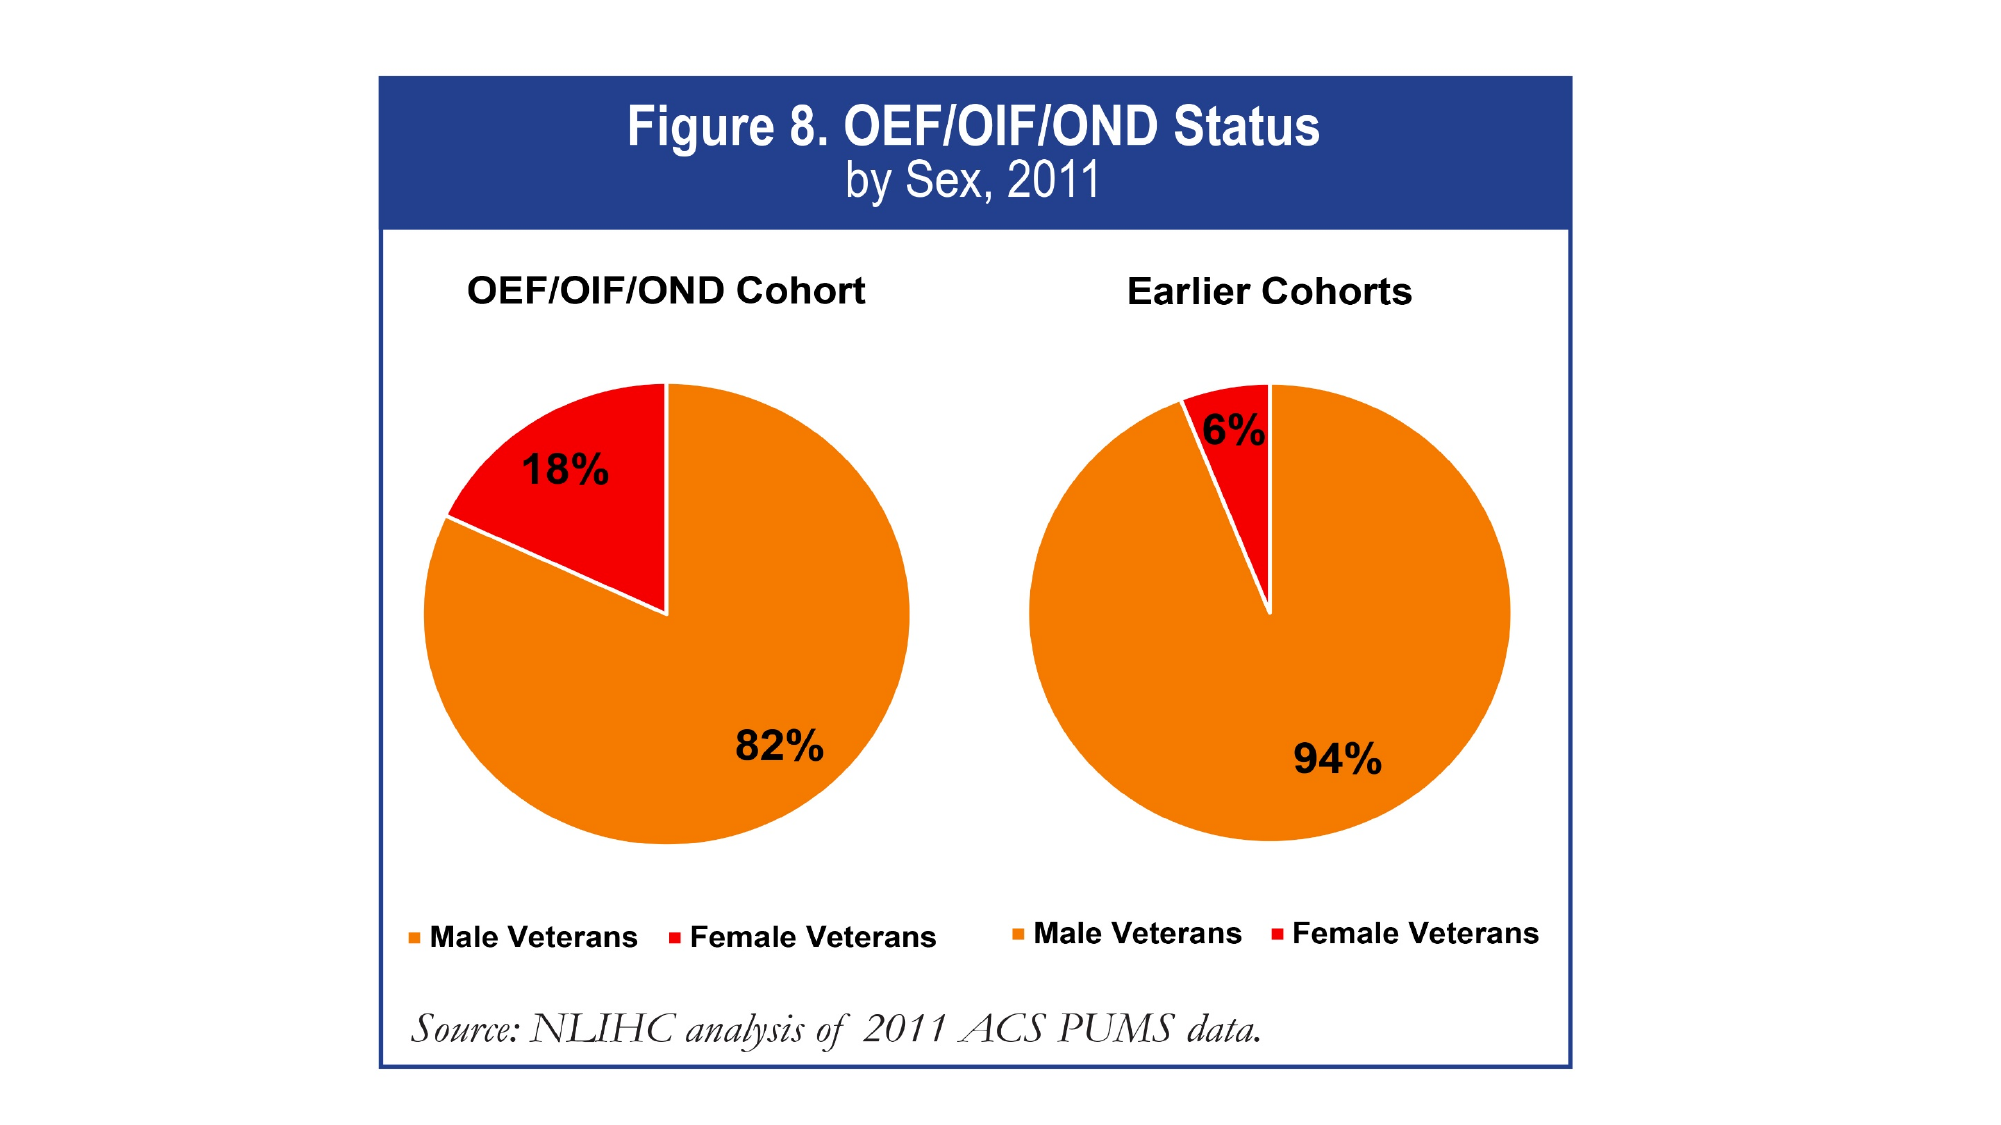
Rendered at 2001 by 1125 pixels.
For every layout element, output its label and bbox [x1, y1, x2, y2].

picture [330, 24, 1616, 1125]
